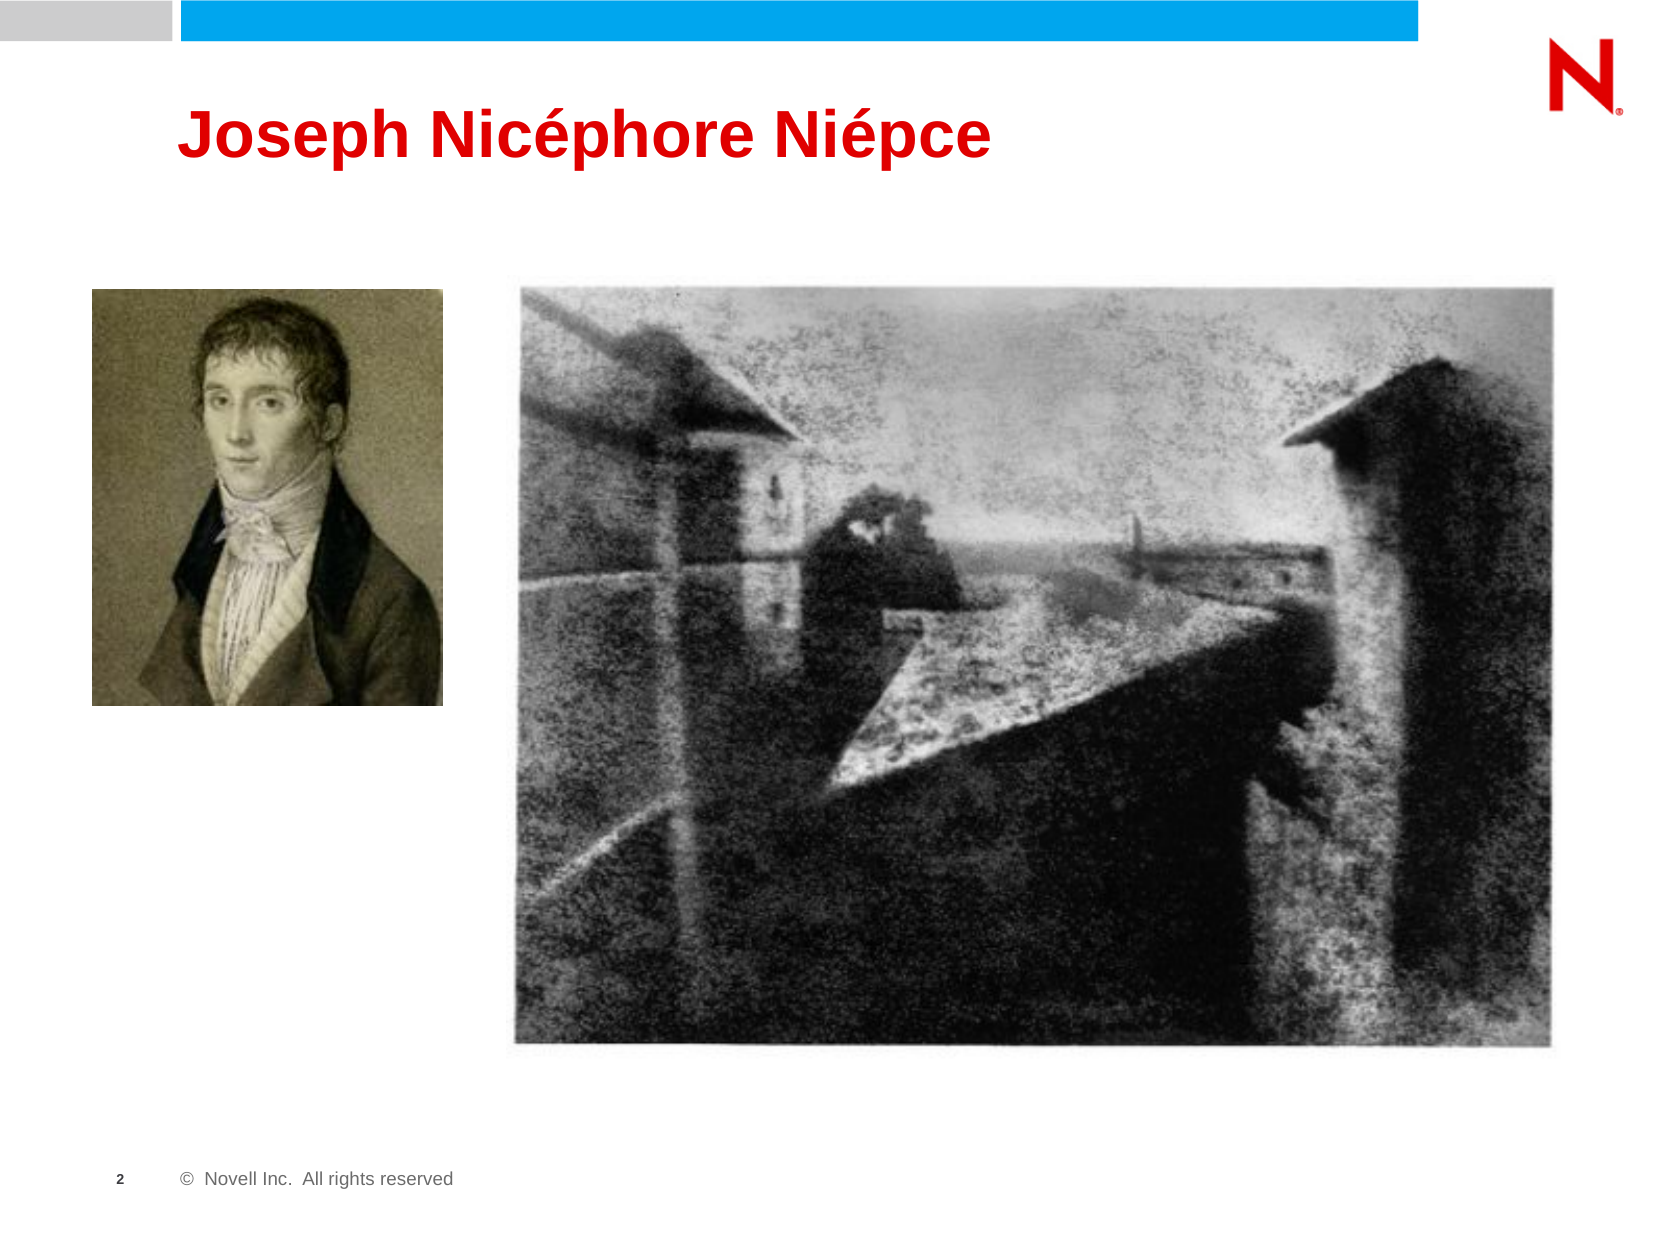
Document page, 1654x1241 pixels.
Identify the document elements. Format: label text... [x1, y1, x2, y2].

title Joseph Nicéphore Niépce [177, 46, 1525, 226]
picture [92, 289, 443, 707]
picture [1547, 35, 1624, 117]
picture [506, 275, 1565, 1063]
